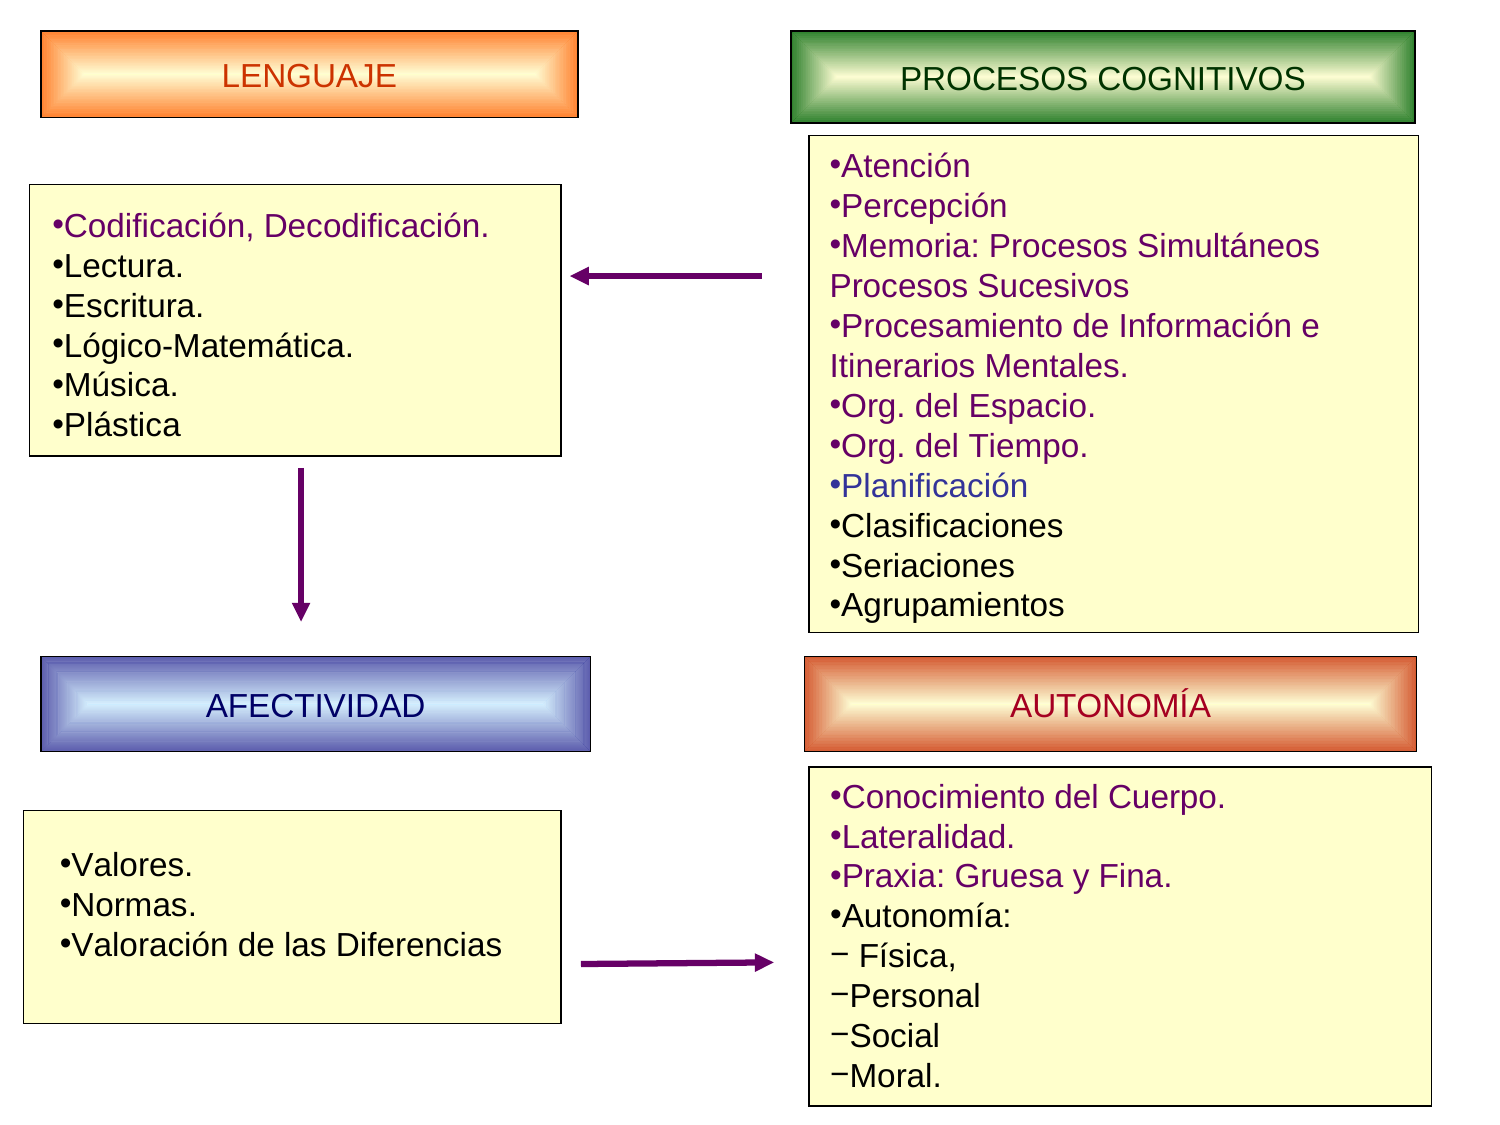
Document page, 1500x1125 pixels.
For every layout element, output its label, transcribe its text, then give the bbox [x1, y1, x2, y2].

text_box [808, 767, 1432, 1106]
text_box LENGUAJE [41, 31, 579, 118]
text_box Valores. Normas. Valoración de las Diferencias [45, 835, 584, 971]
text_box Conocimiento del Cuerpo. Lateralidad. Praxia: Gruesa y Fina. Autonomía: Física, Personal Social Moral. [815, 767, 1483, 1102]
text_box AFECTIVIDAD [41, 656, 591, 752]
text_box Codificación, Decodificación. Lectura. Escritura. Lógico-Matemática. Música. Plástica [37, 196, 538, 452]
text_box [29, 184, 561, 457]
text_box PROCESOS COGNITIVOS [791, 31, 1416, 123]
text_box [809, 135, 1419, 633]
text_box AUTONOMÍA [804, 656, 1417, 752]
text_box Atención Percepción Memoria: Procesos Simultáneos Procesos Sucesivos Procesamiento de Información e Itinerarios Mentales. Org. del Espacio. Org. del Tiempo. Planificación Clasificaciones Seriaciones Agrupamientos [814, 136, 1471, 632]
text_box [23, 810, 561, 1024]
